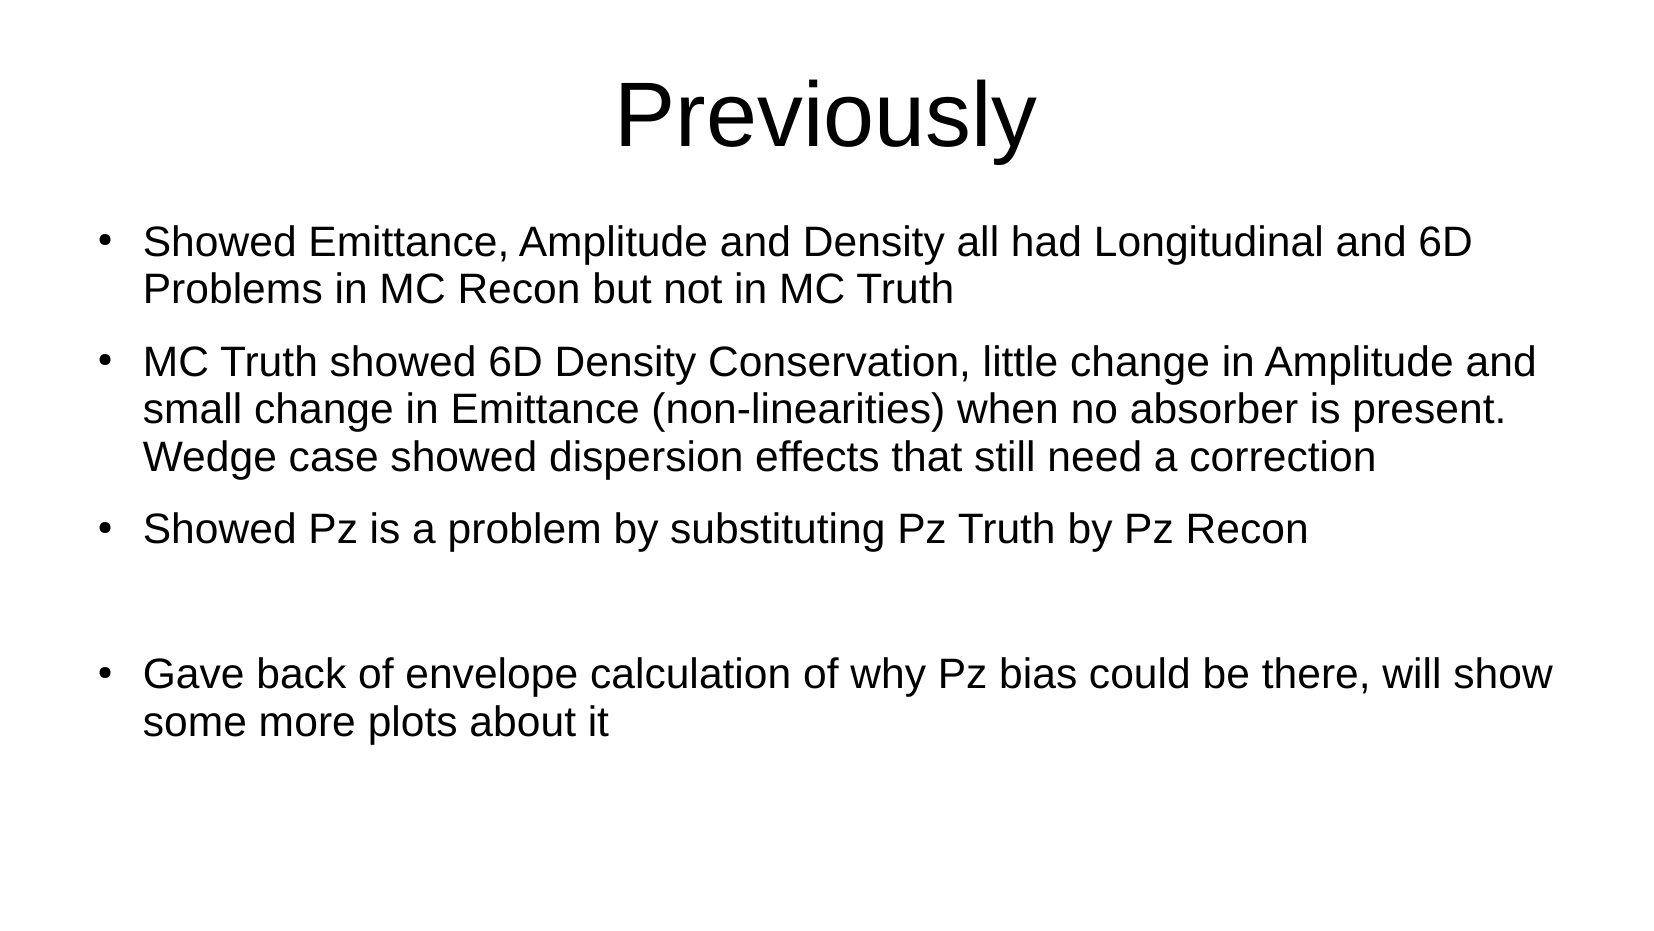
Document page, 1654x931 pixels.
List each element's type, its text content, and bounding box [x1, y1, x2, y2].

list Showed Emittance, Amplitude and Density all had Longitudinal and 6D Problems in MC Recon but not in MC Truth MC Truth showed 6D Density Conservation, little change in Amplitude and small change in Emittance (non-linearities) when no absorber is present. Wedge case showed dispersion effects that still need a correction Showed Pz is a problem by substituting Pz Truth by Pz Recon Gave back of envelope calculation of why Pz bias could be there, will show some more plots about it [82, 217, 1571, 758]
title Previously [82, 37, 1571, 193]
